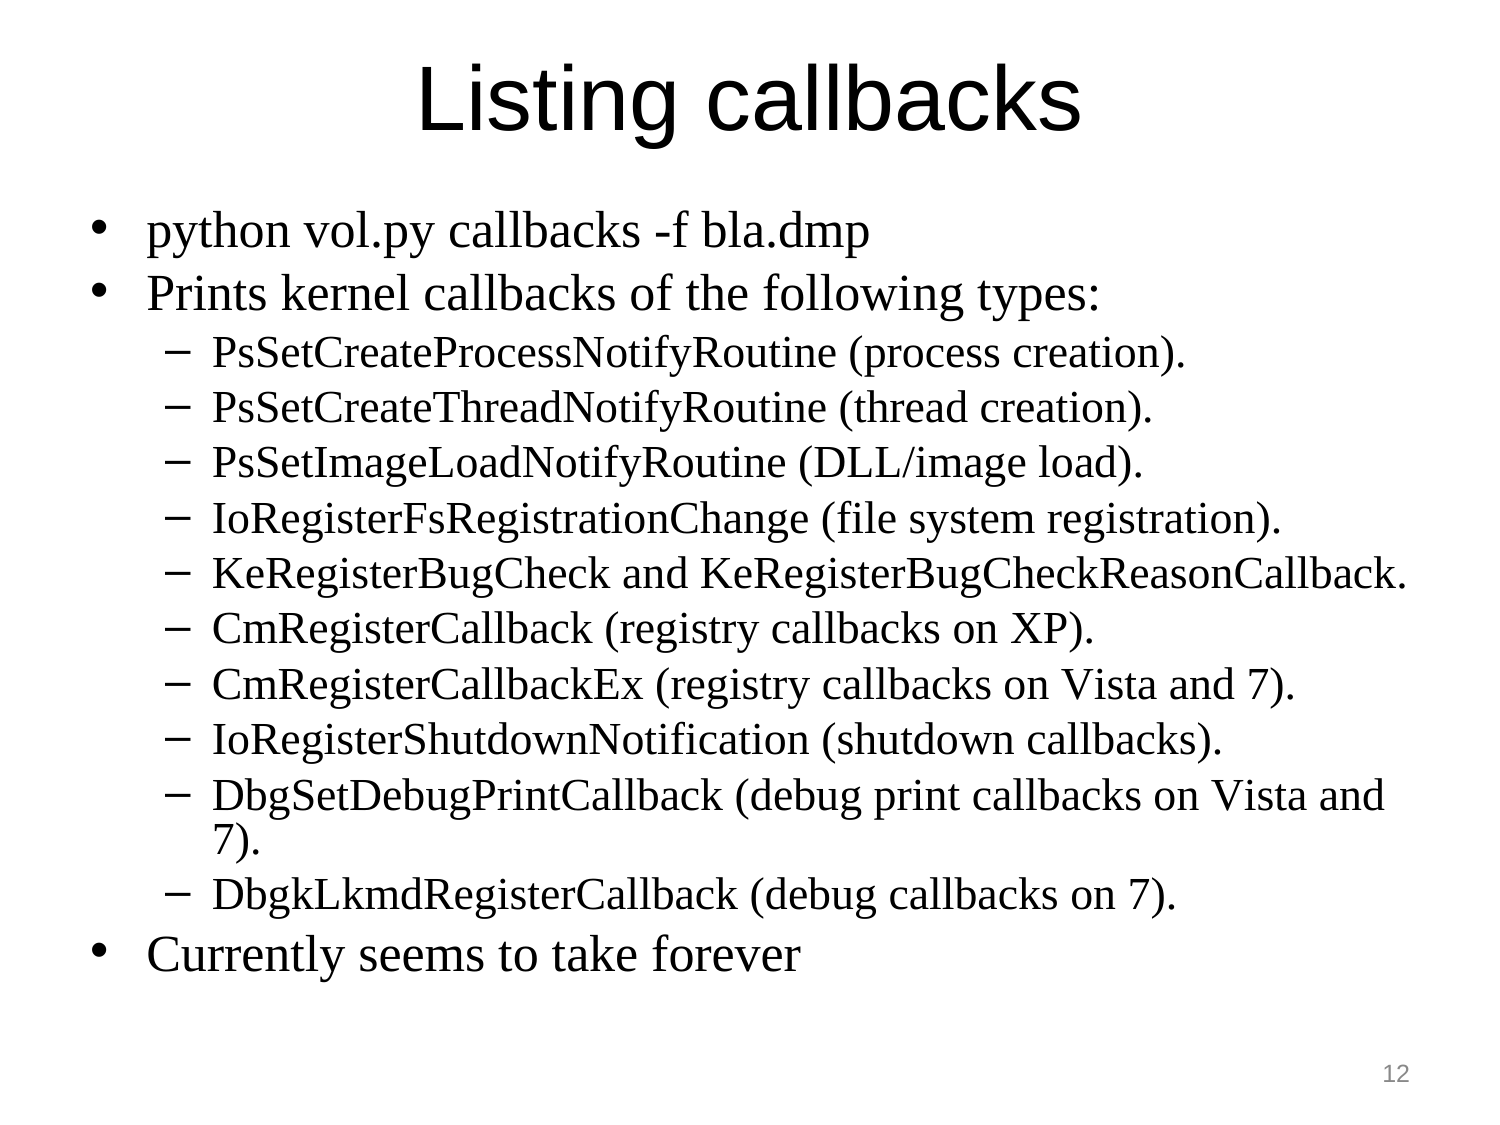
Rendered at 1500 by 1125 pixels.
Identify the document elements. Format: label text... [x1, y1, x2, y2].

list python vol.py callbacks -f bla.dmp Prints kernel callbacks of the following types: PsSetCreateProcessNotifyRoutine (process creation). PsSetCreateThreadNotifyRoutine (thread creation). PsSetImageLoadNotifyRoutine (DLL/image load). IoRegisterFsRegistrationChange (file system registration). KeRegisterBugCheck and KeRegisterBugCheckReasonCallback. CmRegisterCallback (registry callbacks on XP). CmRegisterCallbackEx (registry callbacks on Vista and 7). IoRegisterShutdownNotification (shutdown callbacks). DbgSetDebugPrintCallback (debug print callbacks on Vista and 7). DbgkLkmdRegisterCallback (debug callbacks on 7). Currently seems to take forever [75, 200, 1426, 1061]
text_box <number> [1074, 1042, 1426, 1103]
title Listing callbacks [0, 0, 1500, 188]
